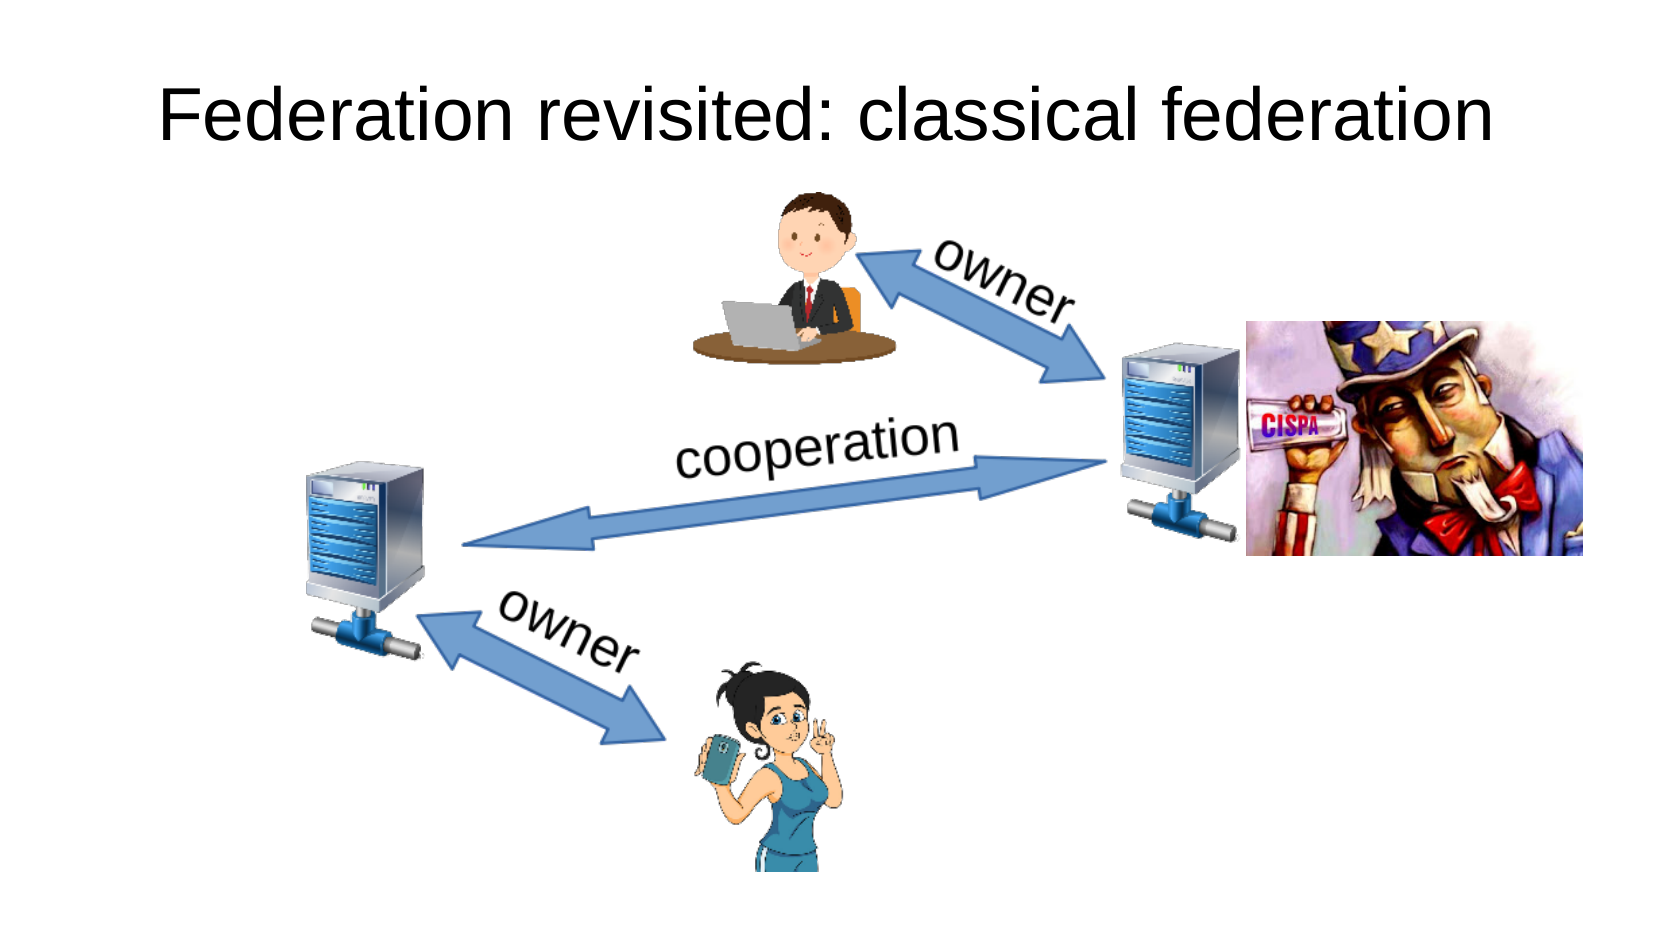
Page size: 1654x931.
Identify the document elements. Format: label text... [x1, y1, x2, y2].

picture [305, 192, 1241, 872]
picture [1246, 321, 1583, 556]
title Federation revisited: classical federation [82, 37, 1571, 193]
